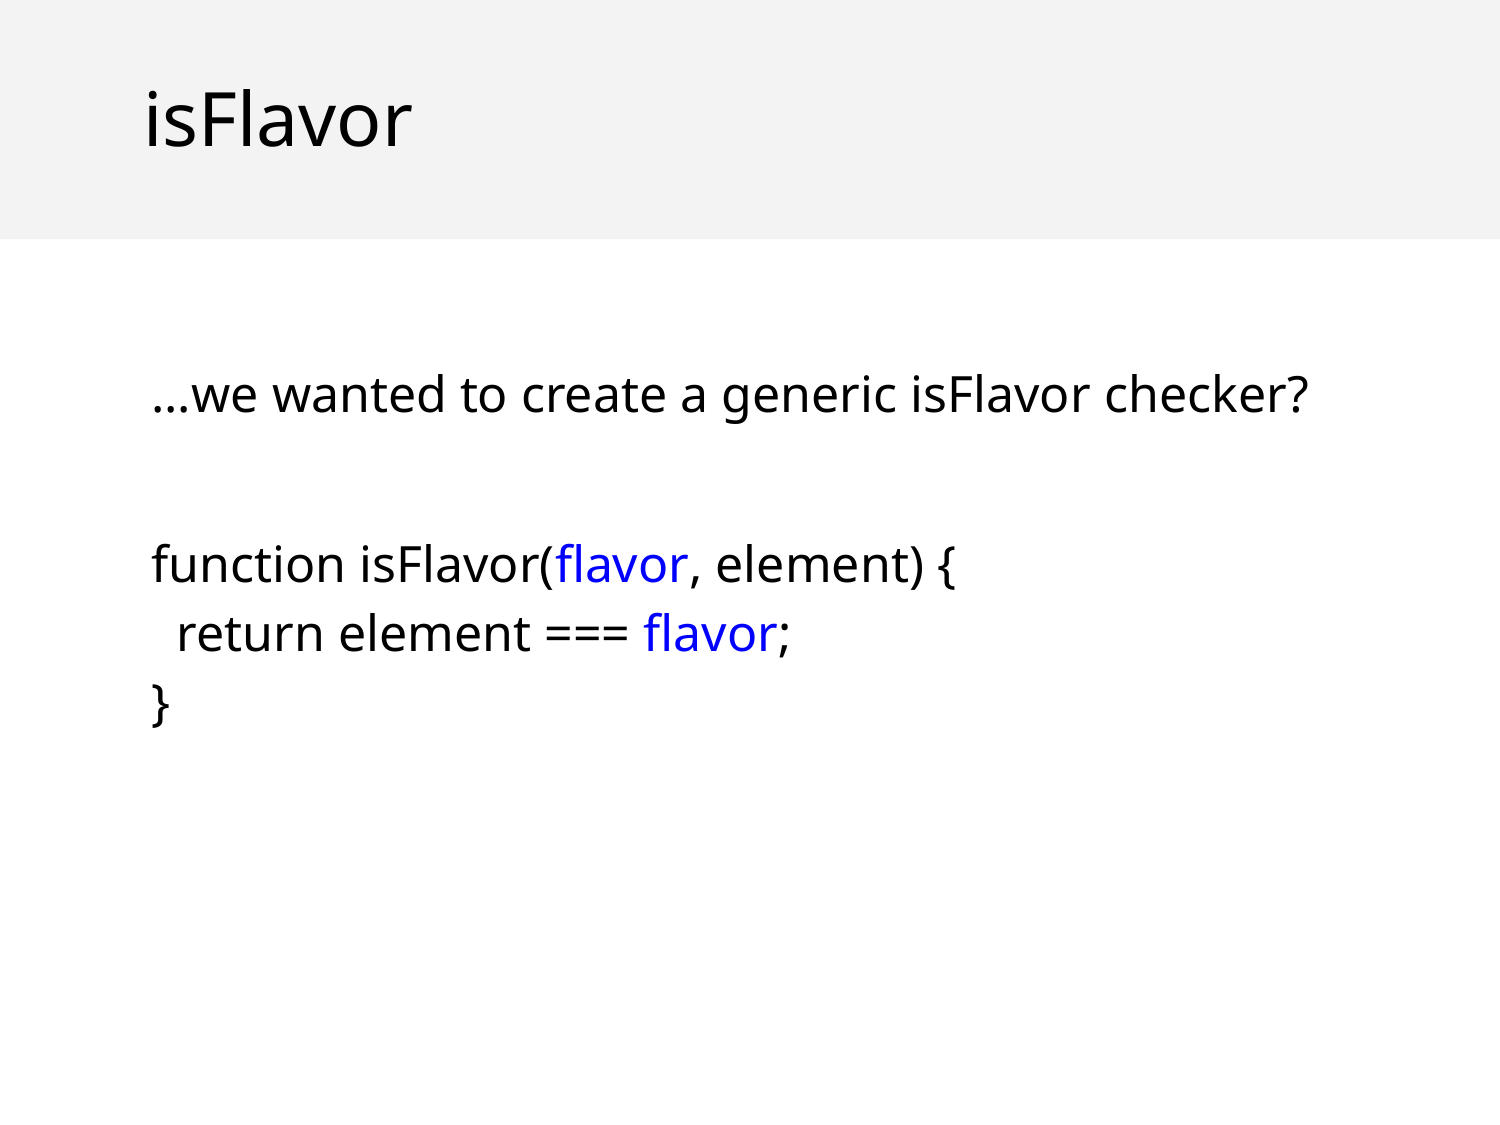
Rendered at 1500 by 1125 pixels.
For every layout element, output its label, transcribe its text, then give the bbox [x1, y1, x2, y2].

text_box function isFlavor(flavor, element) { return element === flavor; } [135, 508, 1380, 760]
text_box ...we wanted to create a generic isFlavor checker? [135, 338, 1380, 479]
title isFlavor [128, 56, 1372, 183]
